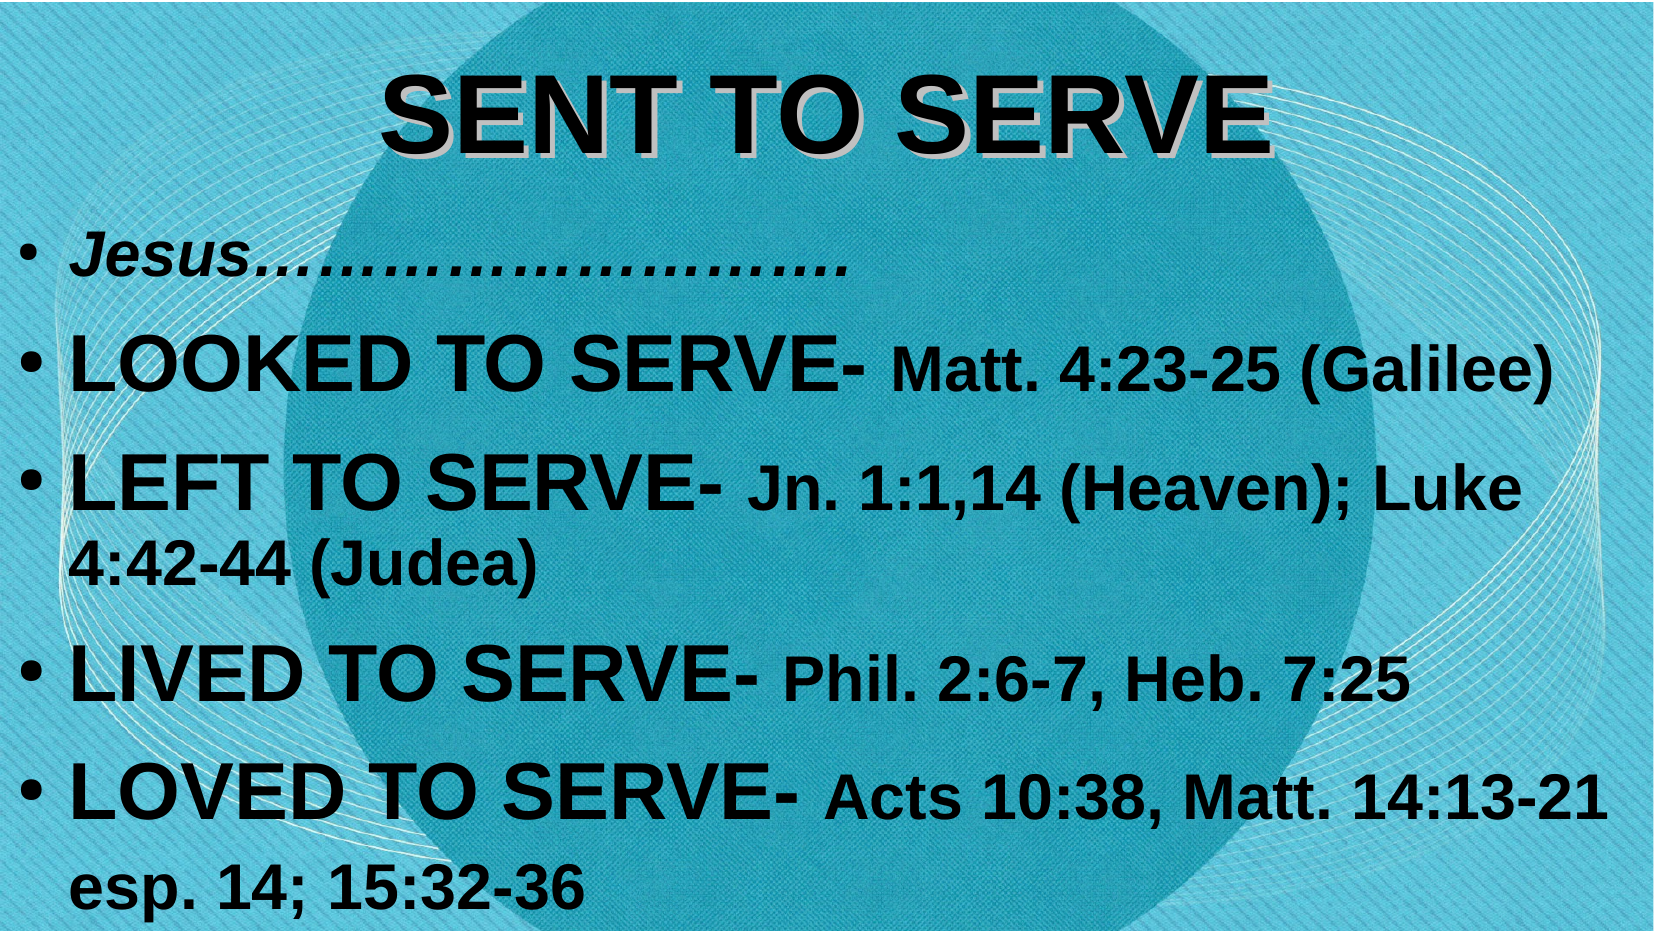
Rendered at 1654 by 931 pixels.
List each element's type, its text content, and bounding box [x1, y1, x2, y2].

list Jesus………………………. LOOKED TO SERVE- Matt. 4:23-25 (Galilee) LEFT TO SERVE- Jn. 1:1,14 (Heaven); Luke 4:42-44 (Judea) LIVED TO SERVE- Phil. 2:6-7, Heb. 7:25 LOVED TO SERVE- Acts 10:38, Matt. 14:13-21 esp. 14; 15:32-36 [0, 217, 1651, 931]
title SENT TO SERVE [82, 37, 1571, 193]
picture [0, 2, 1654, 931]
